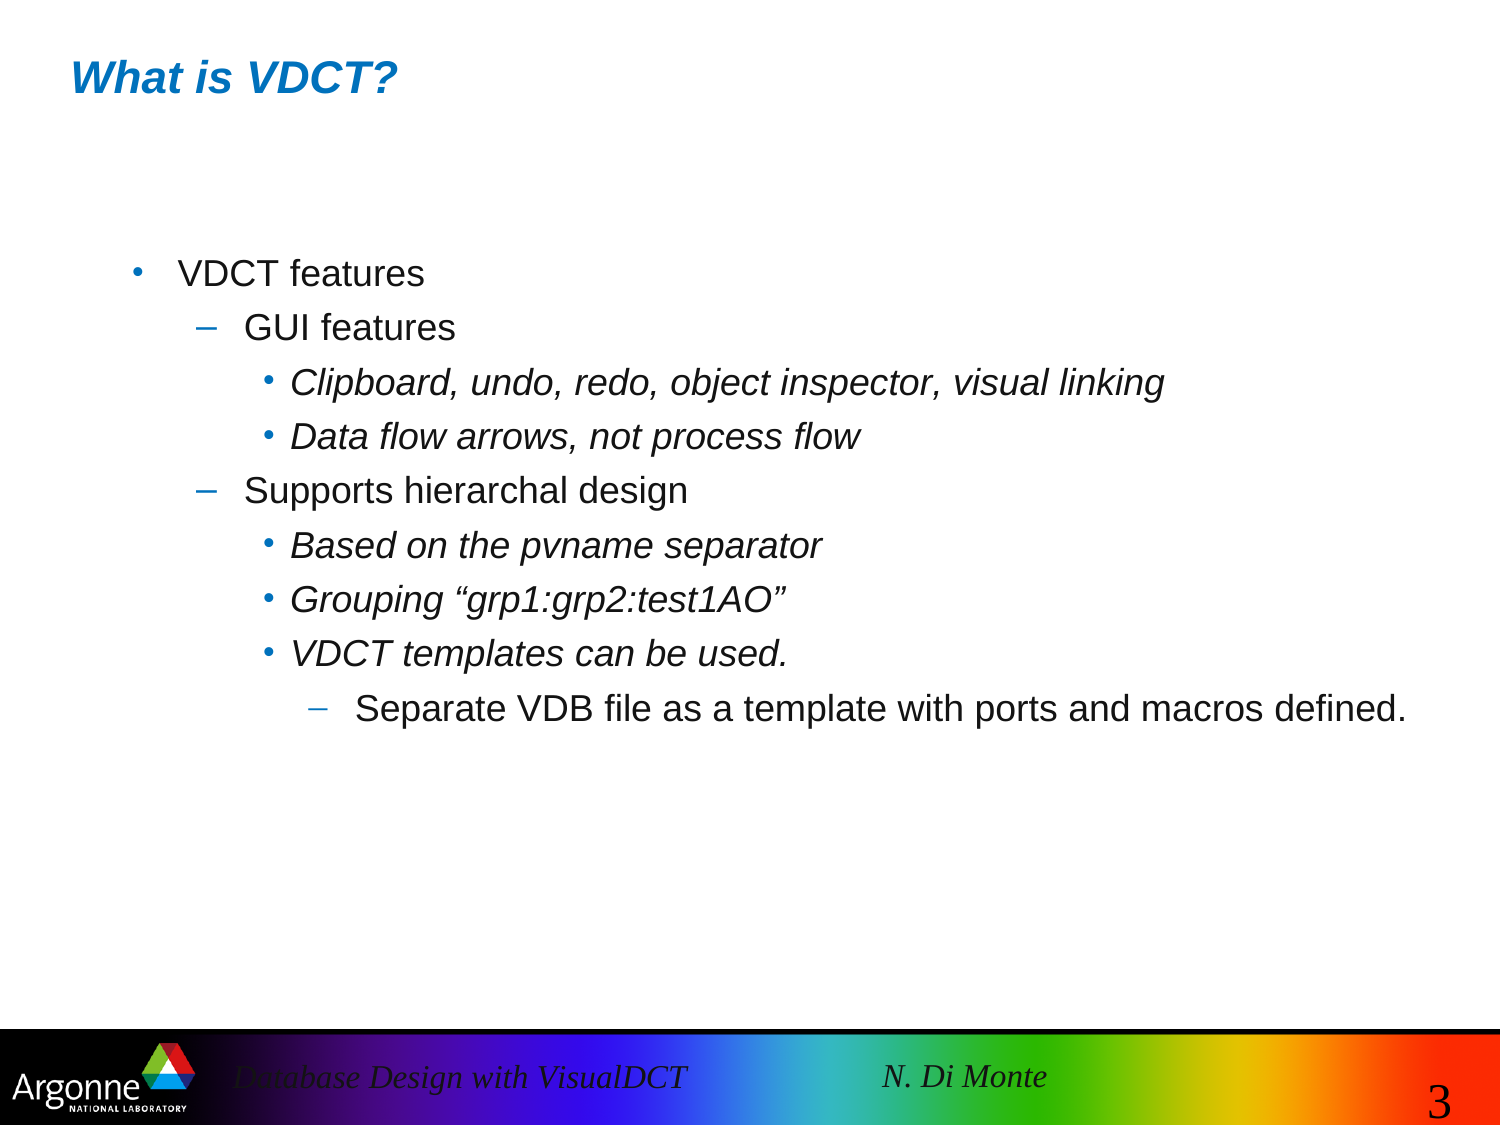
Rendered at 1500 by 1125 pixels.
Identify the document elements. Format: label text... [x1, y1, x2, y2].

title What is VDCT? [55, 54, 1361, 112]
picture [0, 1029, 1500, 1125]
list VDCT features GUI features Clipboard, undo, redo, object inspector, visual linking Data flow arrows, not process flow Supports hierarchal design Based on the pvname separator Grouping “grp1:grp2:test1AO” VDCT templates can be used. Separate VDB file as a template with ports and macros defined. [116, 241, 1461, 792]
